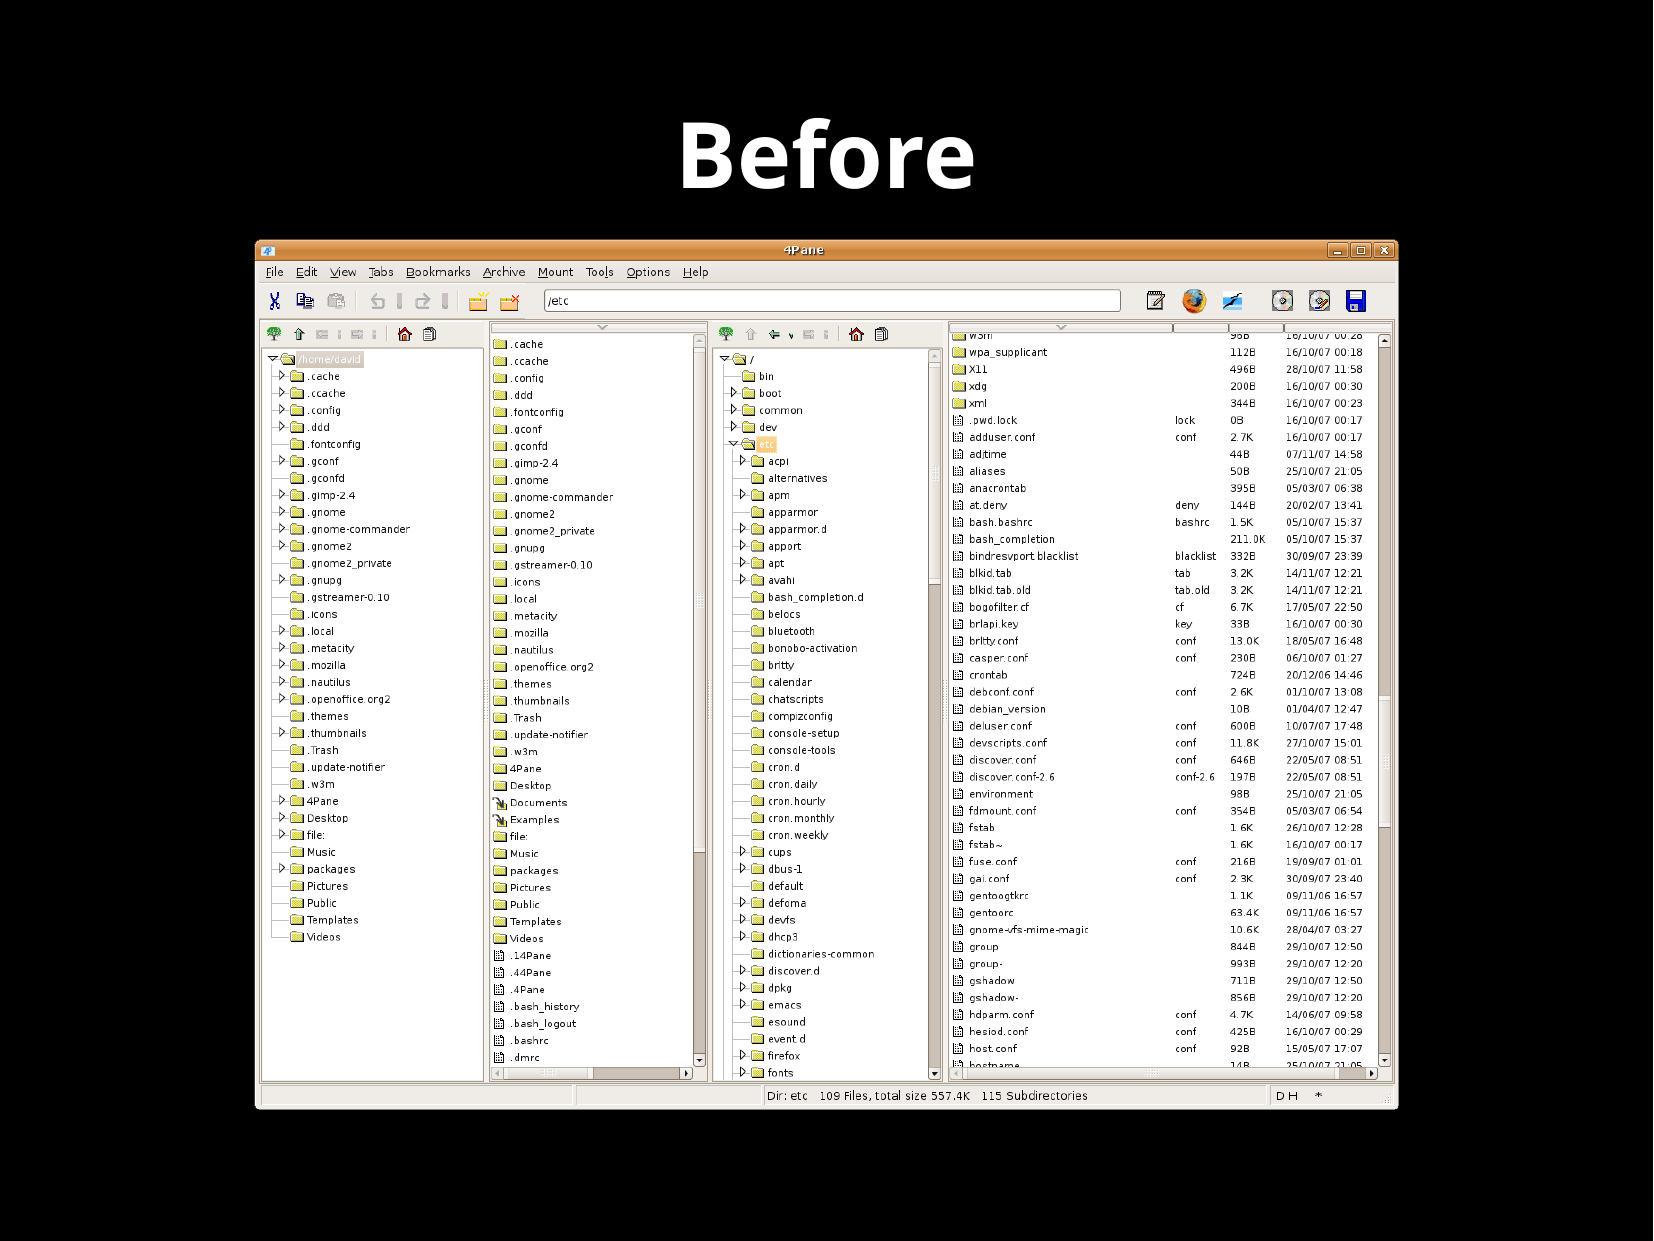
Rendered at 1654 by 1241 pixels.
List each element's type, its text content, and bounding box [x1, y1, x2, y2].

picture [254, 239, 1399, 1111]
title Before [82, 49, 1571, 257]
